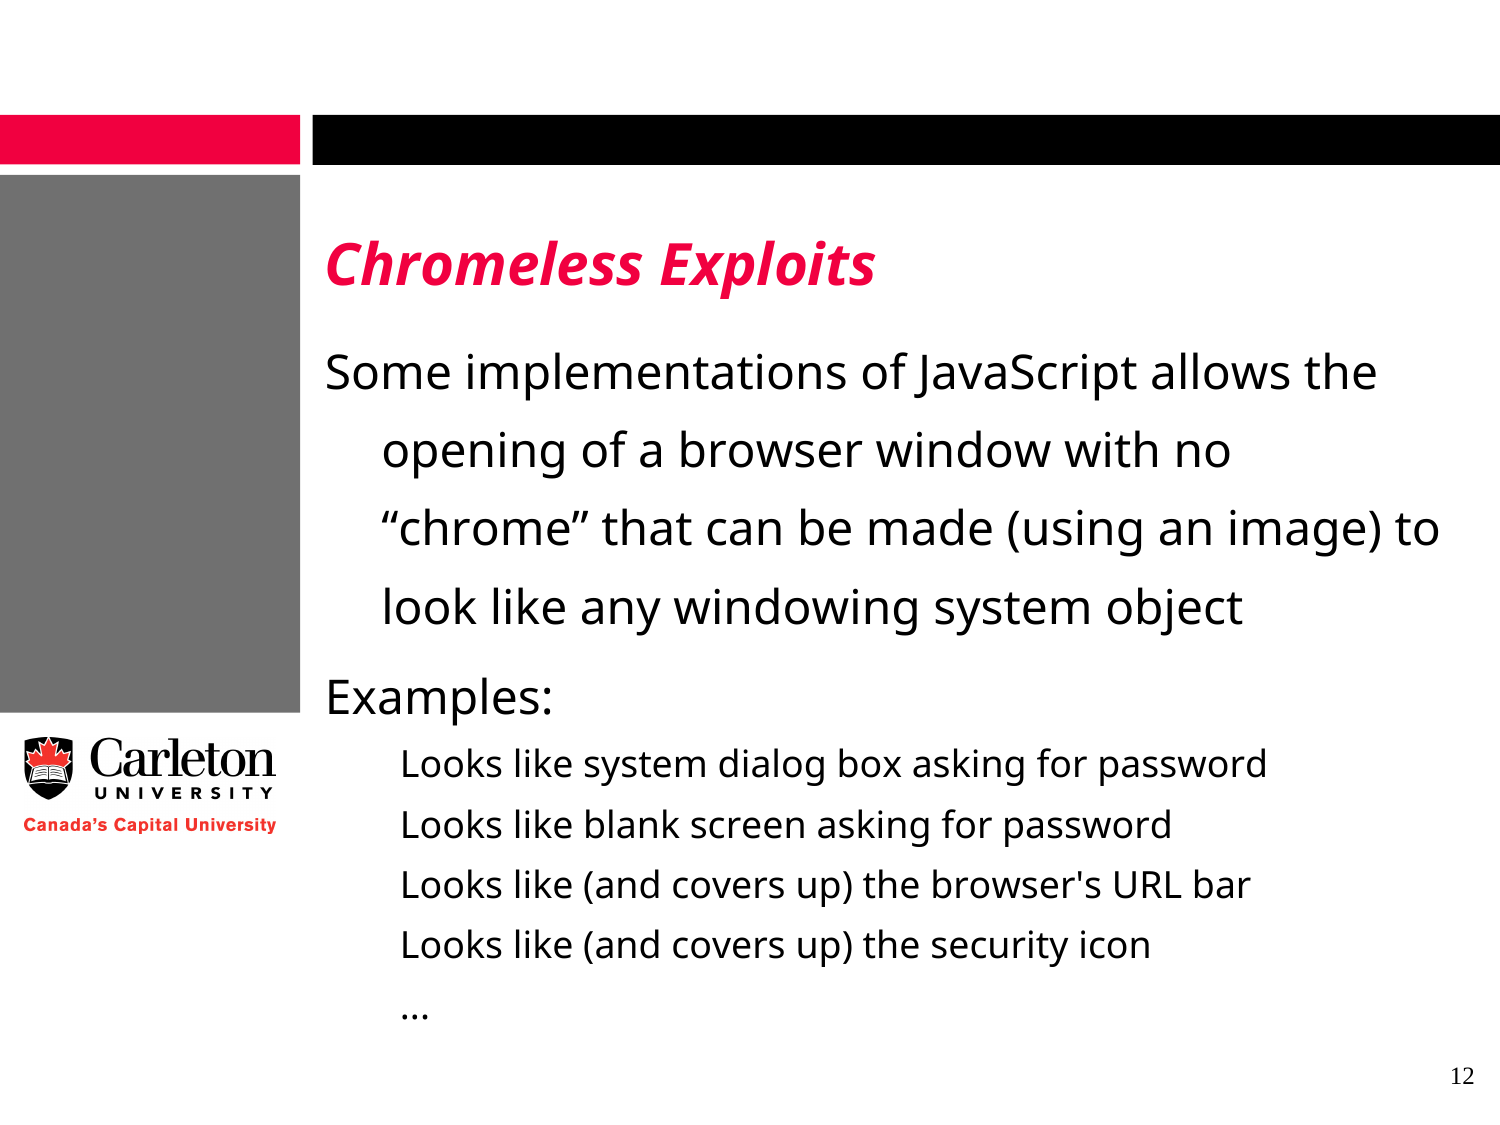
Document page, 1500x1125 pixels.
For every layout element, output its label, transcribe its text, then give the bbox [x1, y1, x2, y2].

picture [24, 737, 276, 834]
list Some implementations of JavaScript allows the opening of a browser window with no “chrome” that can be made (using an image) to look like any windowing system object Examples: Looks like system dialog box asking for password Looks like blank screen asking for password Looks like (and covers up) the browser's URL bar Looks like (and covers up) the security icon ... [324, 324, 1450, 1051]
title Chromeless Exploits [324, 187, 1450, 324]
